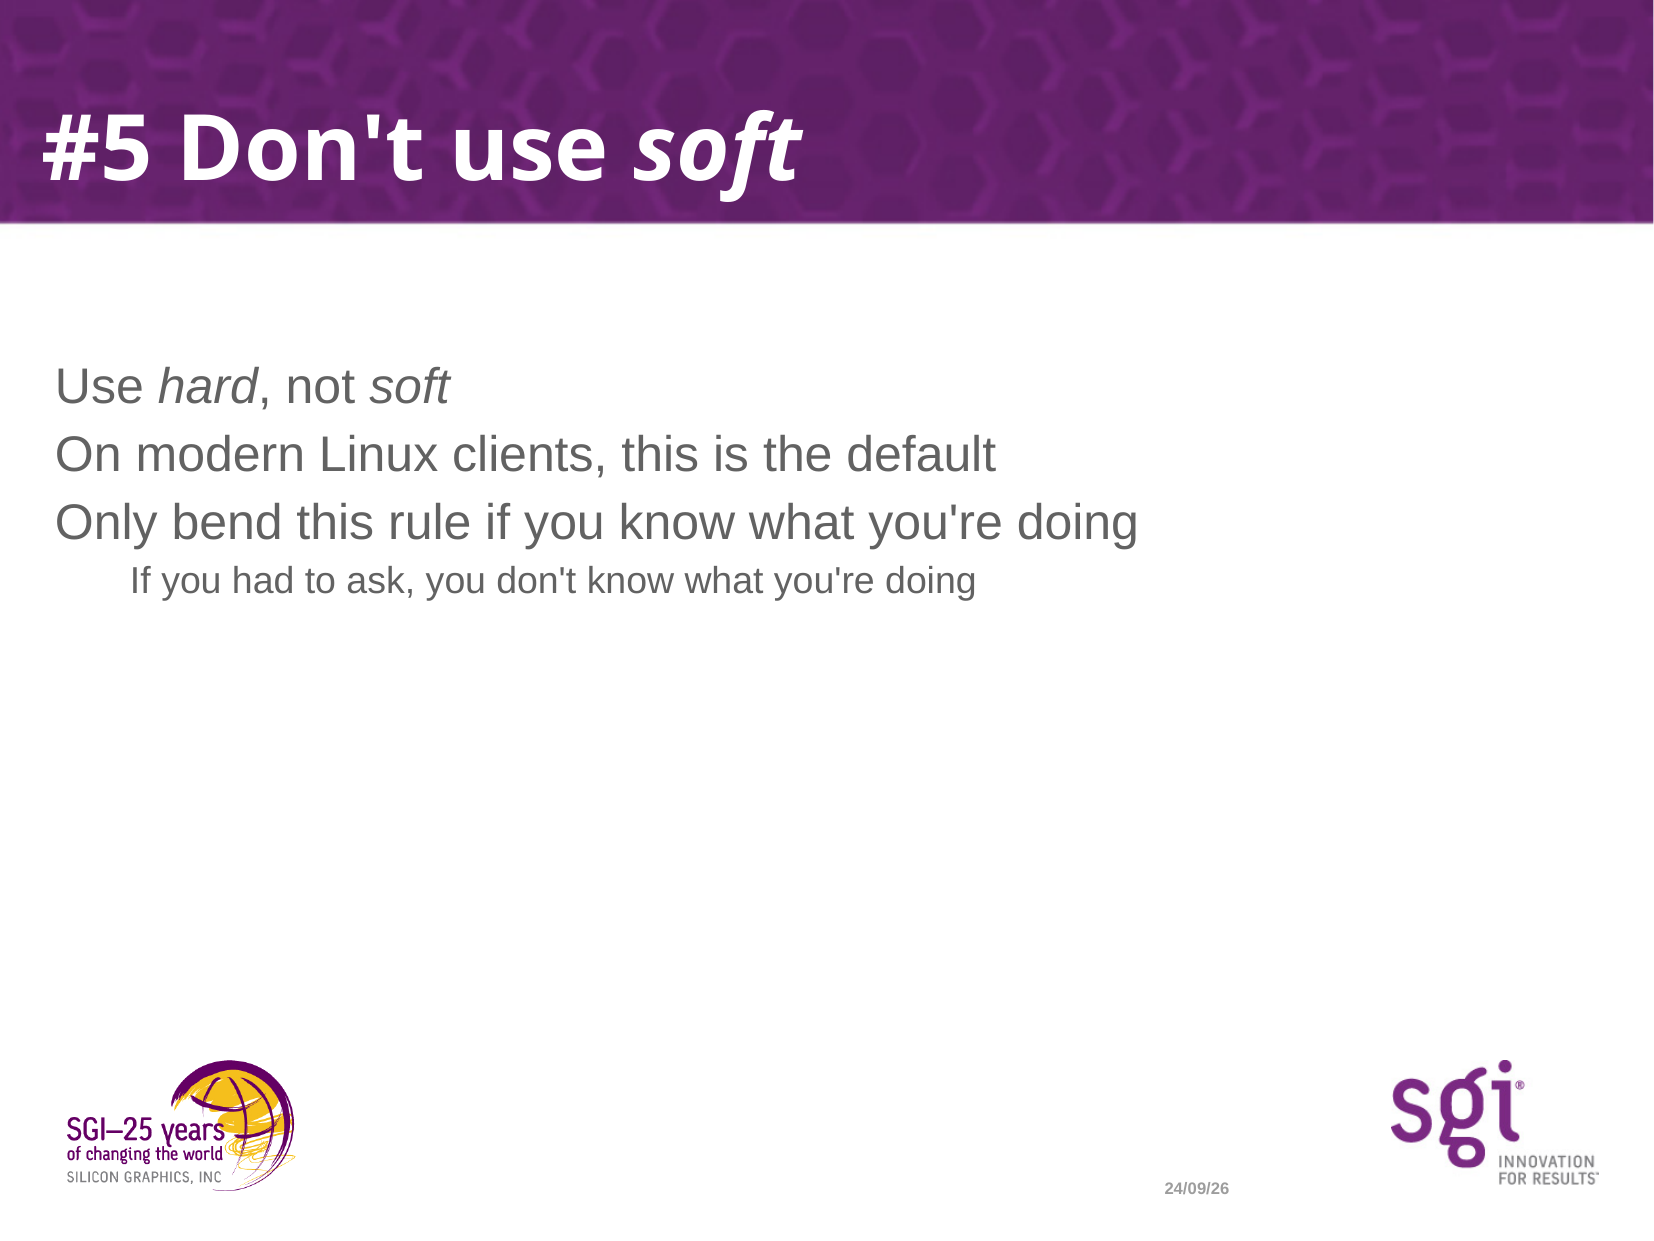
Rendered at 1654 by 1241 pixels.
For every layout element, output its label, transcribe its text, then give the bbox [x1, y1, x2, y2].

list Use hard, not soft On modern Linux clients, this is the default Only bend this rule if you know what you're doing If you had to ask, you don't know what you're doing [55, 358, 1461, 937]
picture [0, 0, 1654, 1194]
title #5 Don't use soft [41, 48, 1447, 241]
